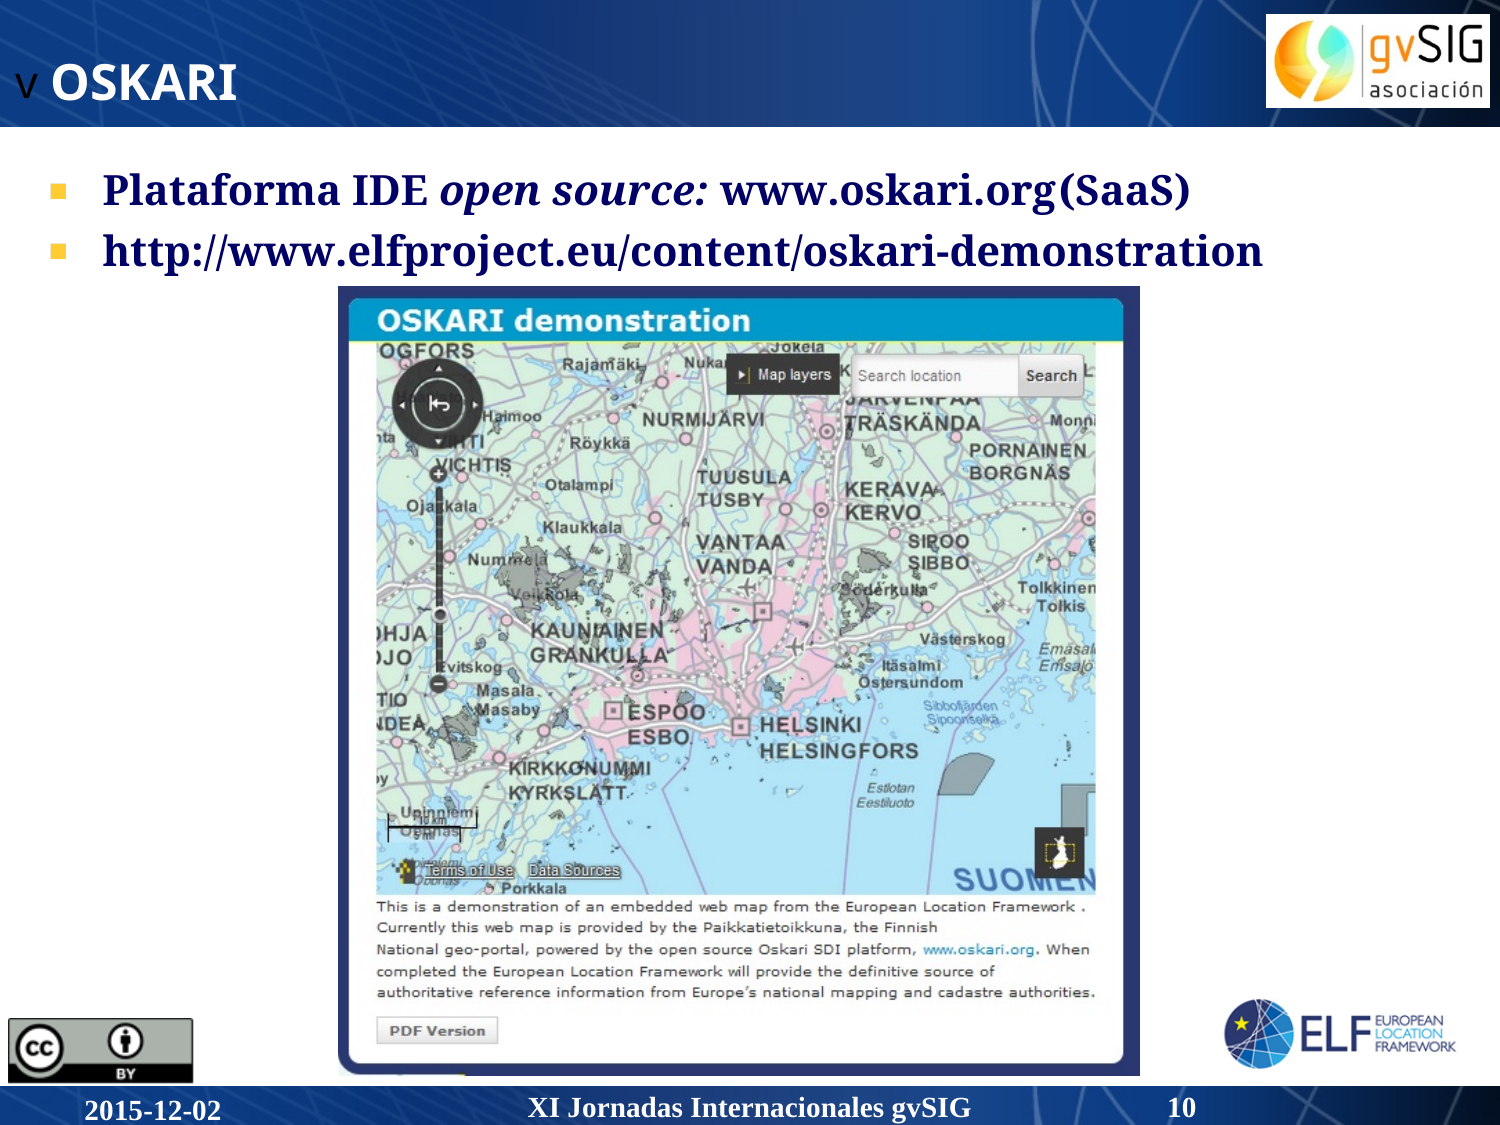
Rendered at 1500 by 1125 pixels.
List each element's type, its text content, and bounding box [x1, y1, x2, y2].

picture [338, 286, 1140, 1077]
title OSKARI [0, 43, 1276, 107]
list Plataforma IDE open source: www.oskari.org (SaaS) http://www.elfproject.eu/content/oskari-demonstration [31, 156, 1465, 973]
